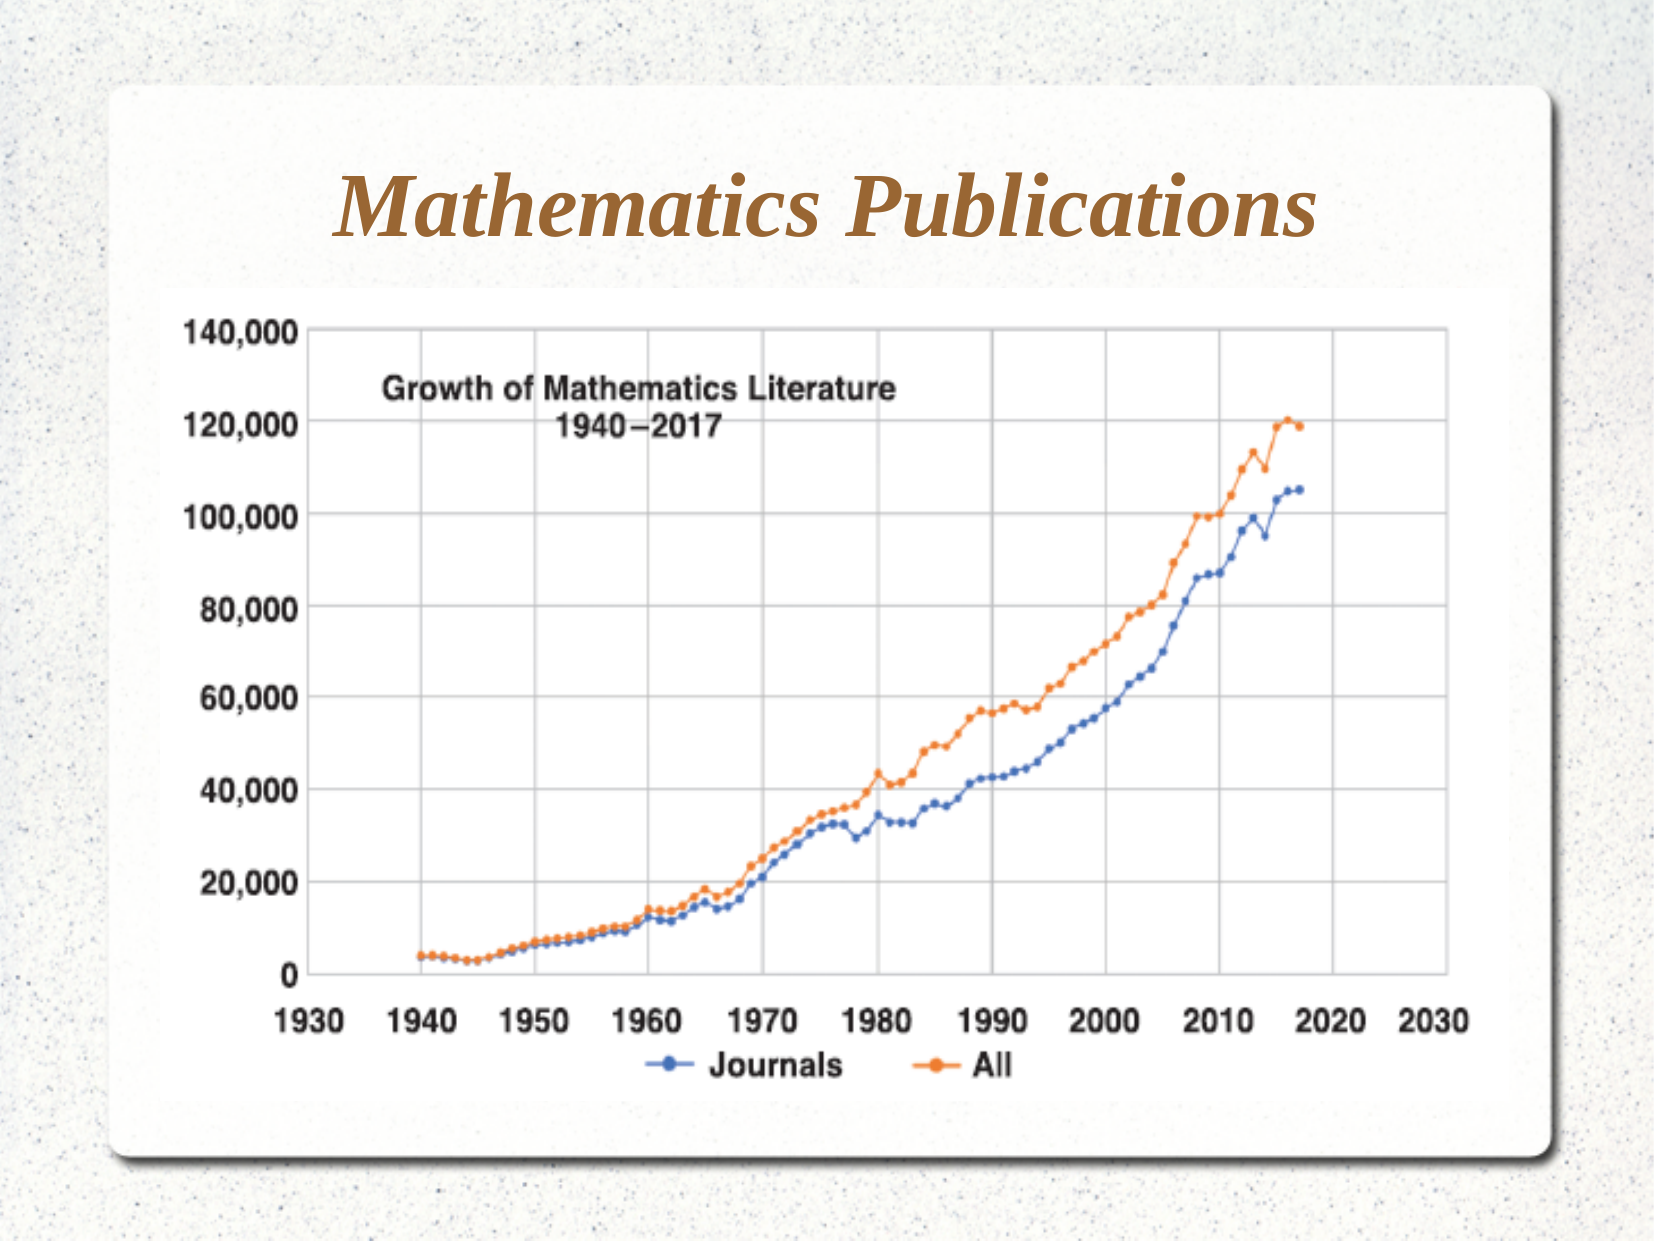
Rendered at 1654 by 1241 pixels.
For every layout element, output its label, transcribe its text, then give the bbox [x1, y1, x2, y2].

title Mathematics Publications [118, 96, 1536, 304]
picture [160, 289, 1509, 1101]
